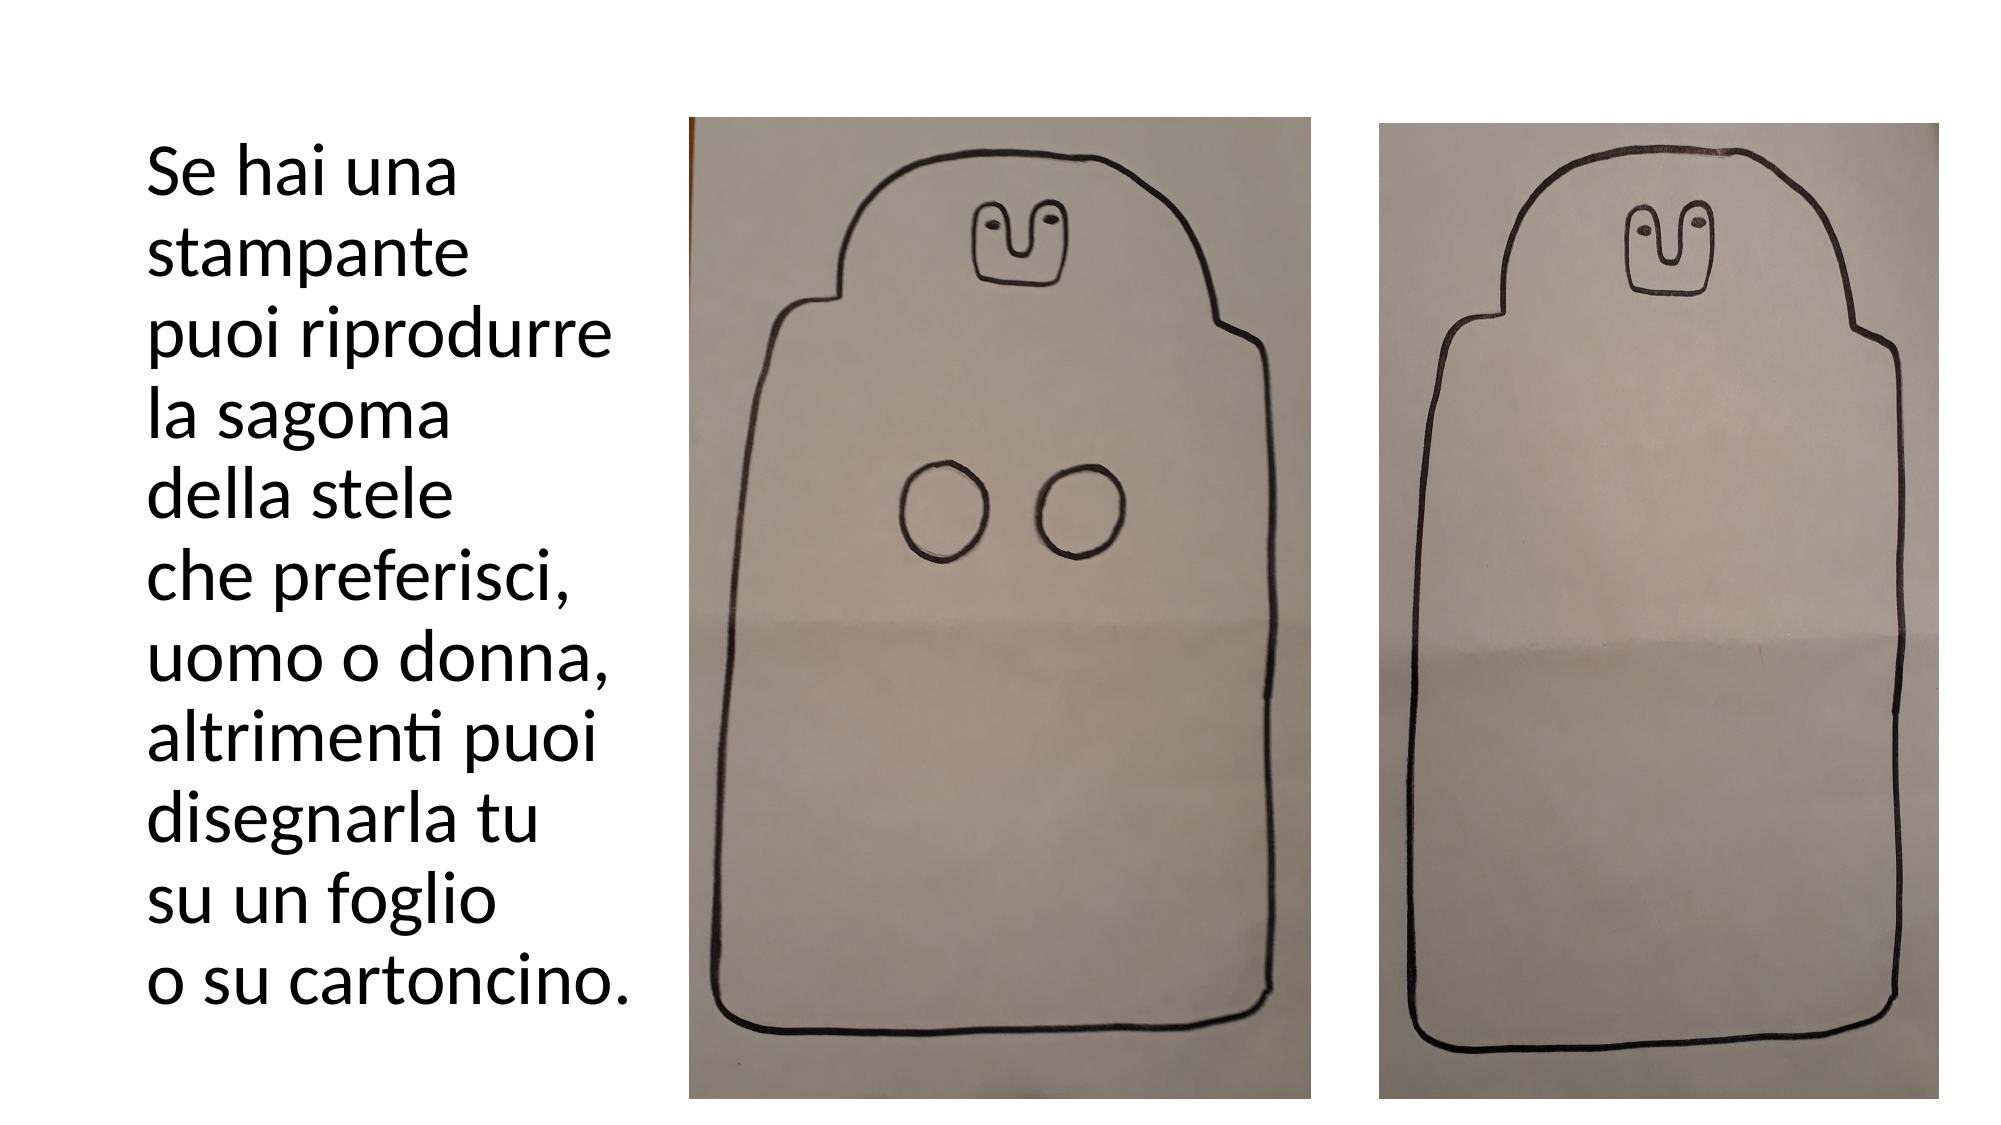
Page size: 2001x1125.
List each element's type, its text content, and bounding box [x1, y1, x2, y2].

picture [1379, 123, 1939, 1099]
picture [689, 117, 1311, 1099]
title Se hai una stampante puoi riprodurre la sagoma della stele che preferisci, uomo o donna, altrimenti puoi disegnarla tu su un foglio o su cartoncino. [131, 123, 665, 1125]
